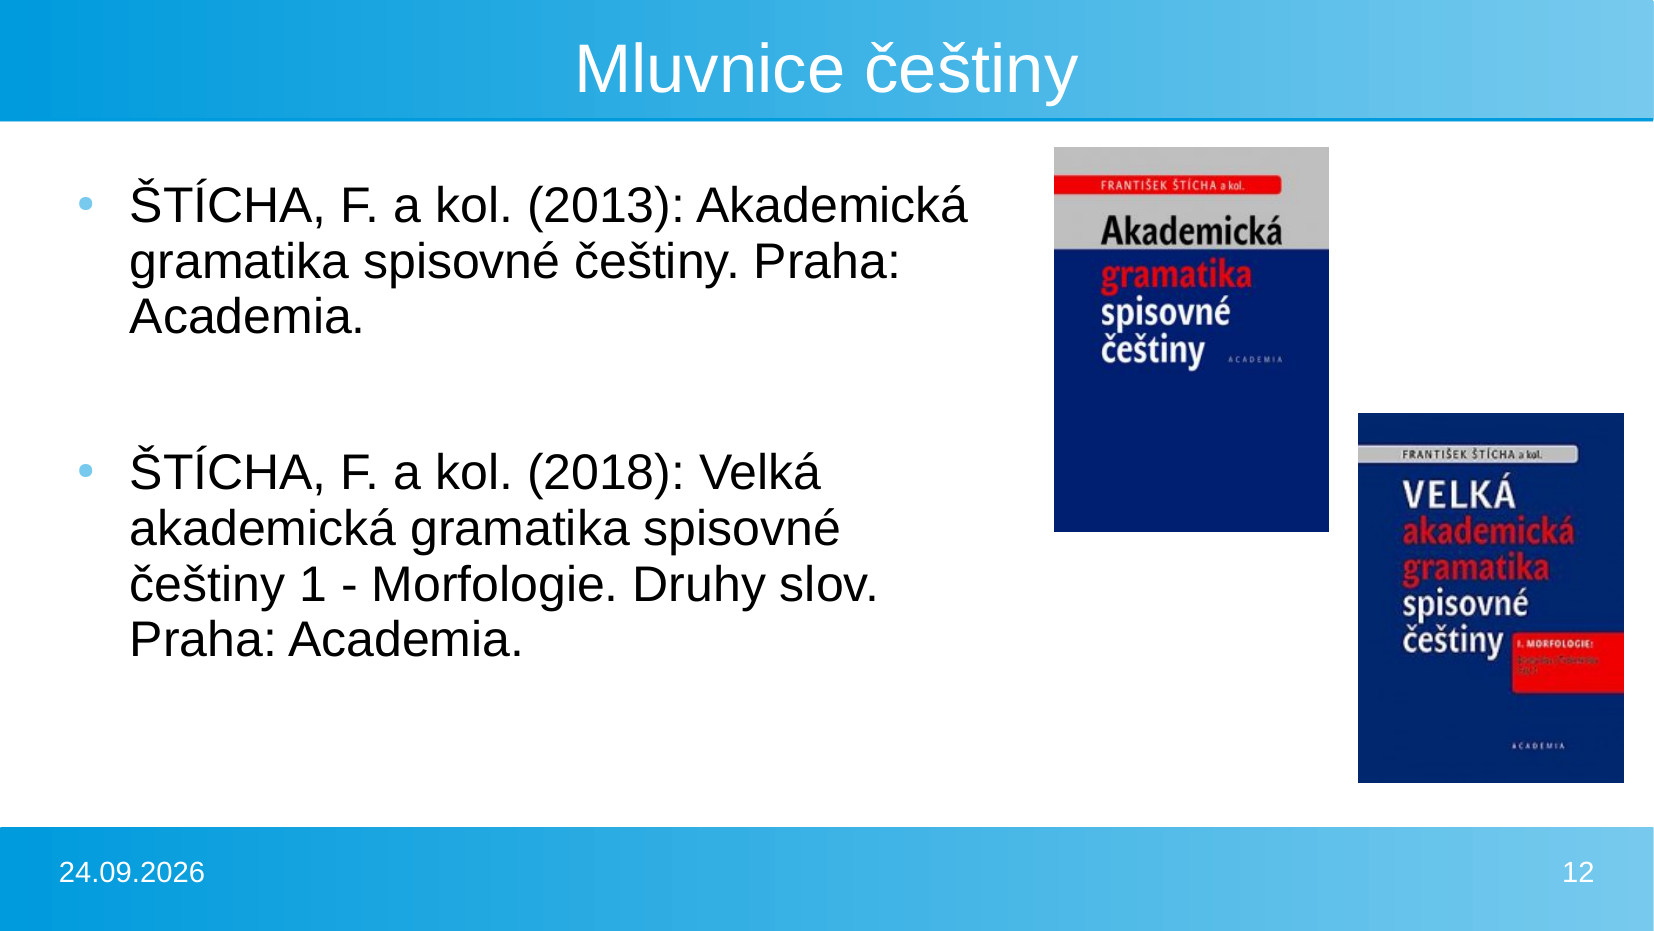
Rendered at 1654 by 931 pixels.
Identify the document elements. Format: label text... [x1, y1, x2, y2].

picture [1054, 147, 1329, 532]
list ŠTÍCHA, F. a kol. (2013): Akademická gramatika spisovné češtiny. Praha: Academia. ŠTÍCHA, F. a kol. (2018): Velká akademická gramatika spisovné češtiny 1 - Morfologie. Druhy slov. Praha: Academia. [59, 177, 975, 768]
picture [1358, 413, 1624, 783]
title Mluvnice češtiny [59, 29, 1595, 108]
